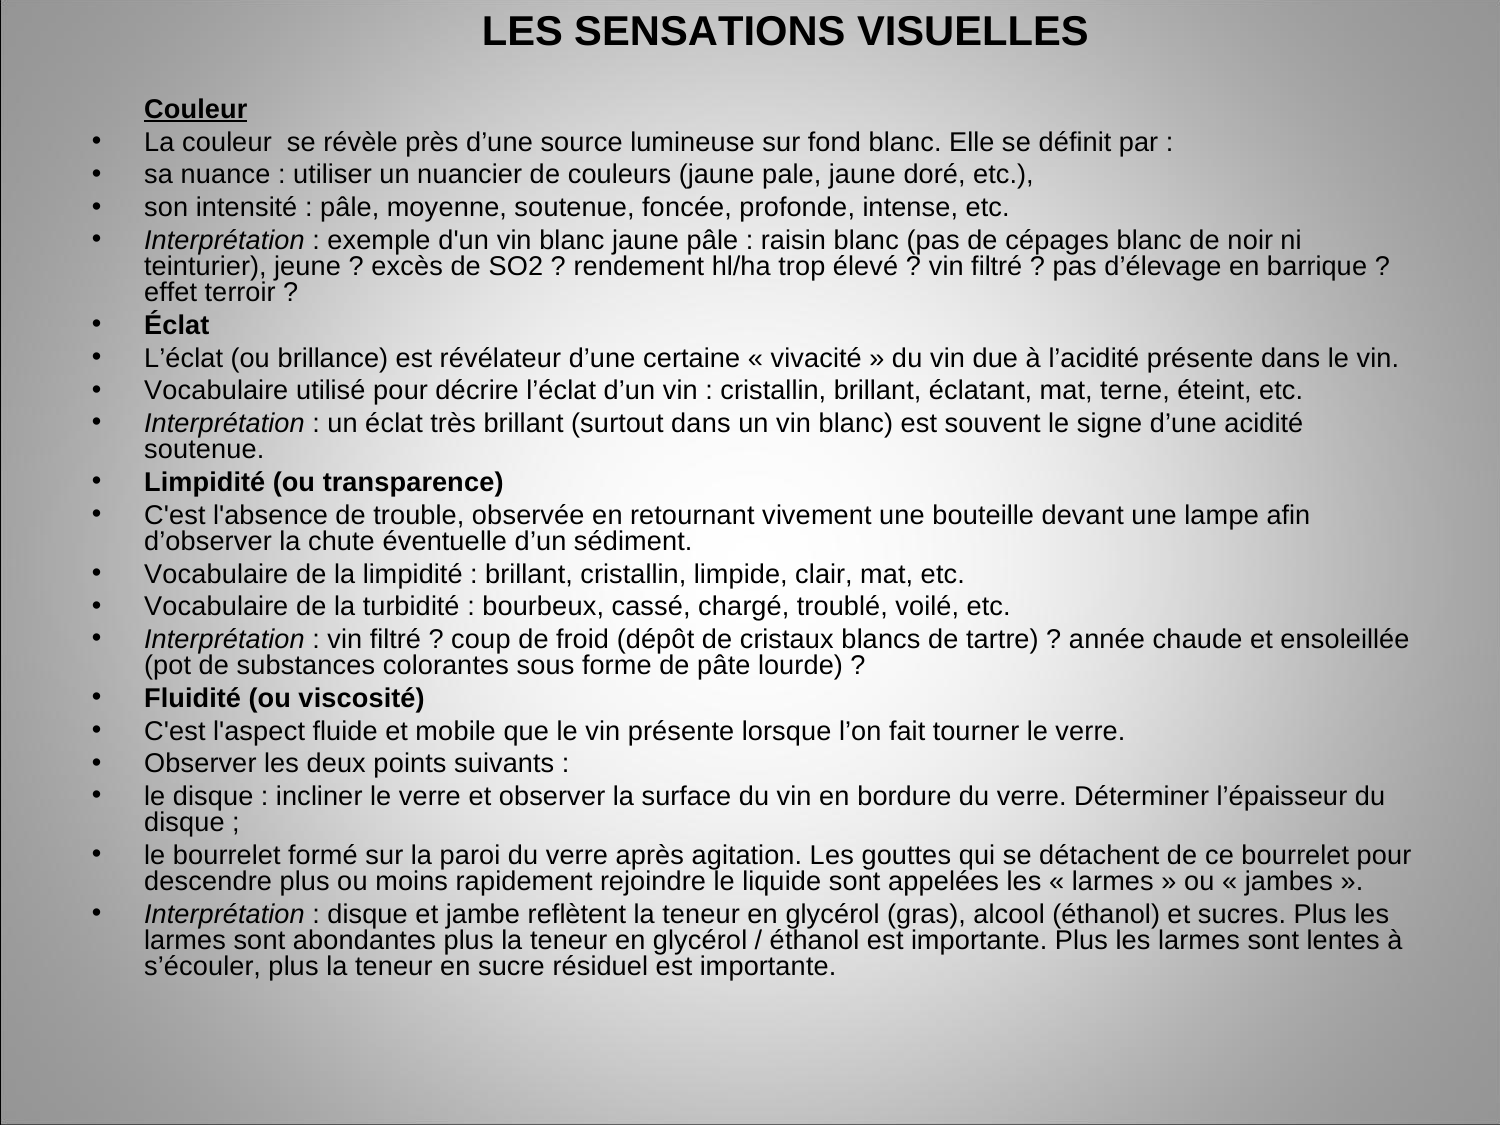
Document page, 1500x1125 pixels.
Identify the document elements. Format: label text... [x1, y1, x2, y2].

text_box LES SENSATIONS VISUELLES [467, 0, 1104, 62]
list Couleur La couleur se révèle près d’une source lumineuse sur fond blanc. Elle se définit par : sa nuance : utiliser un nuancier de couleurs (jaune pale, jaune doré, etc.), son intensité : pâle, moyenne, soutenue, foncée, profonde, intense, etc. Interprétation : exemple d'un vin blanc jaune pâle : raisin blanc (pas de cépages blanc de noir ni teinturier), jeune ? excès de SO2 ? rendement hl/ha trop élevé ? vin filtré ? pas d’élevage en barrique ? effet terroir ? Éclat L’éclat (ou brillance) est révélateur d’une certaine « vivacité » du vin due à l’acidité présente dans le vin. Vocabulaire utilisé pour décrire l’éclat d’un vin : cristallin, brillant, éclatant, mat, terne, éteint, etc. Interprétation : un éclat très brillant (surtout dans un vin blanc) est souvent le signe d’une acidité soutenue. Limpidité (ou transparence) C'est l'absence de trouble, observée en retournant vivement une bouteille devant une lampe afin d’observer la chute éventuelle d’un sédiment. Vocabulaire de la limpidité : brillant, cristallin, limpide, clair, mat, etc. Vocabulaire de la turbidité : bourbeux, cassé, chargé, troublé, voilé, etc. Interprétation : vin filtré ? coup de froid (dépôt de cristaux blancs de tartre) ? année chaude et ensoleillée (pot de substances colorantes sous forme de pâte lourde) ? Fluidité (ou viscosité) C'est l'aspect fluide et mobile que le vin présente lorsque l’on fait tourner le verre. Observer les deux points suivants : le disque : incliner le verre et observer la surface du vin en bordure du verre. Déterminer l’épaisseur du disque ; le bourrelet formé sur la paroi du verre après agitation. Les gouttes qui se détachent de ce bourrelet pour descendre plus ou moins rapidement rejoindre le liquide sont appelées les « larmes » ou « jambes ». Interprétation : disque et jambe reflètent la teneur en glycérol (gras), alcool (éthanol) et sucres. Plus les larmes sont abondantes plus la teneur en glycérol / éthanol est importante. Plus les larmes sont lentes à s’écouler, plus la teneur en sucre résiduel est importante. [76, 90, 1427, 1012]
picture [0, 0, 1500, 1125]
